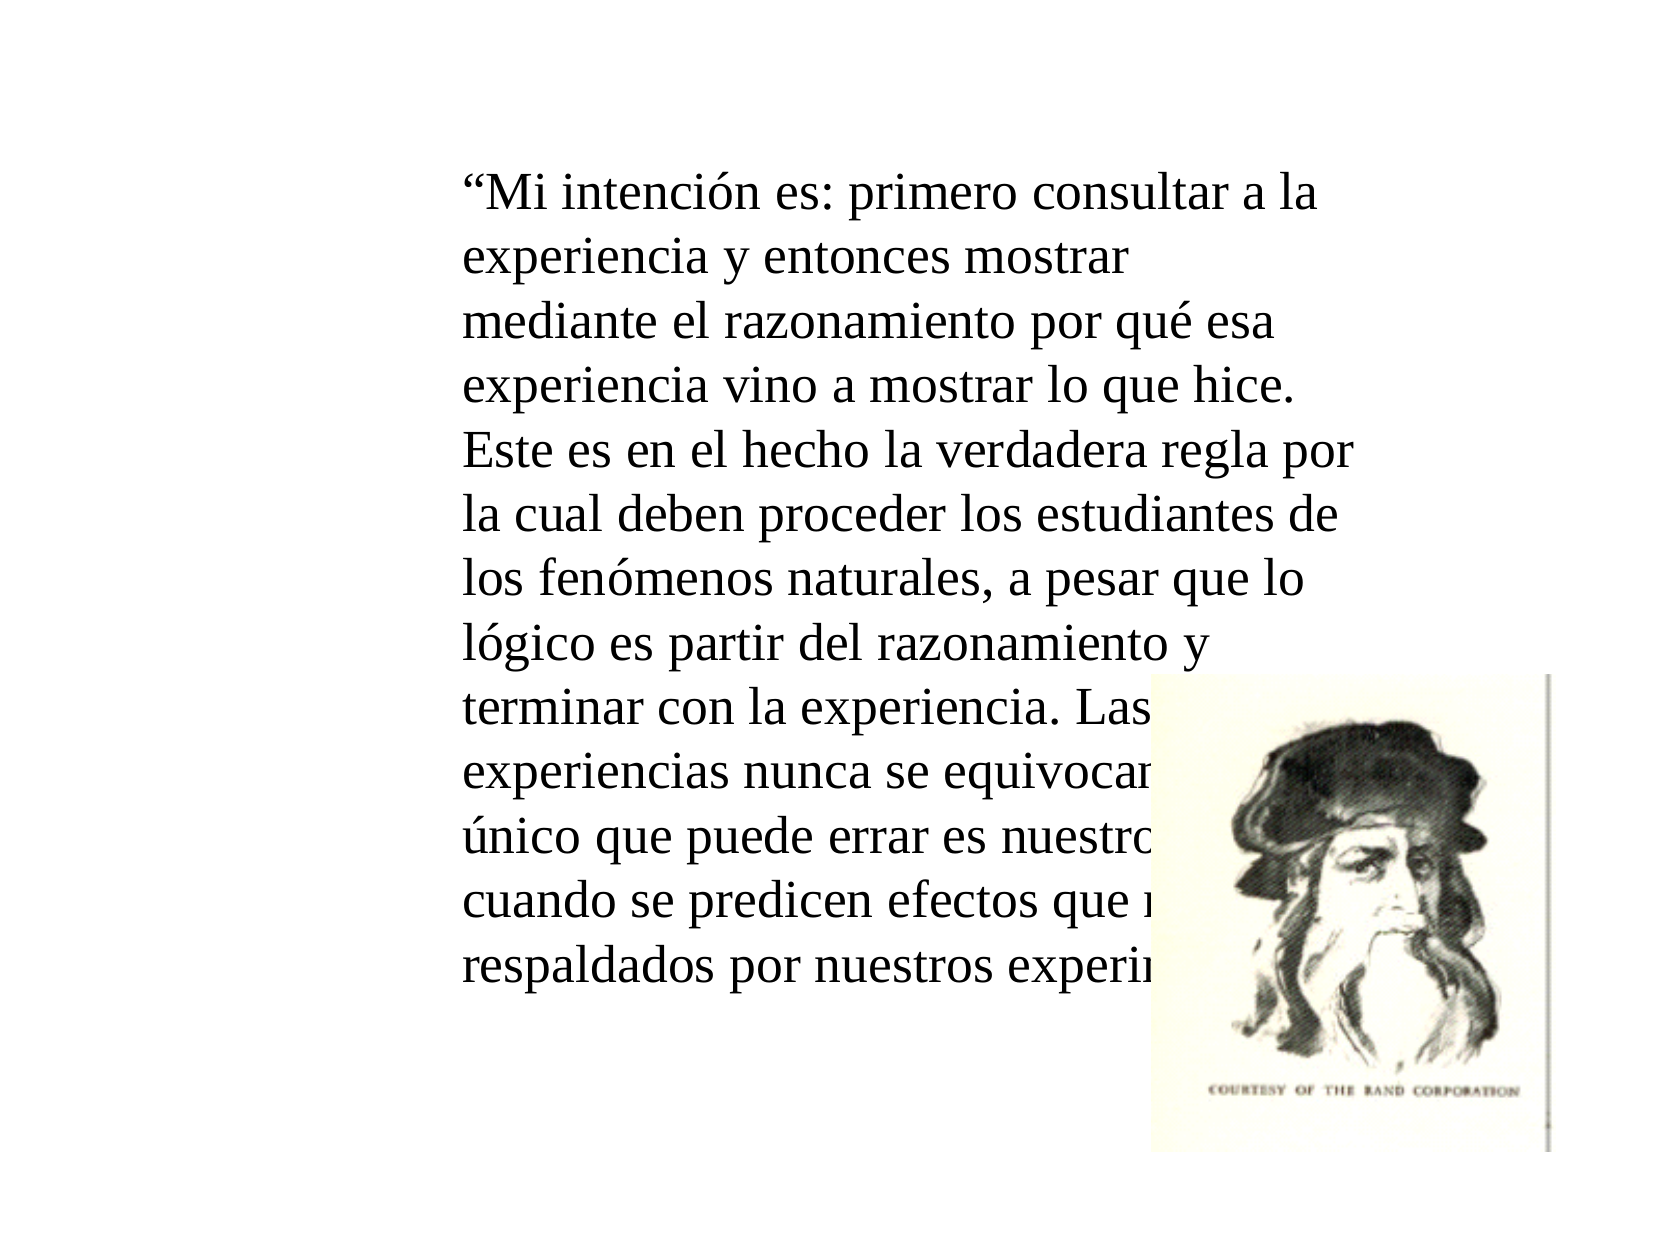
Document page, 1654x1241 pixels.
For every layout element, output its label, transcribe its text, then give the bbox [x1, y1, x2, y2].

picture [1151, 674, 1556, 1152]
list “Mi intención es: primero consultar a la experiencia y entonces mostrar mediante el razonamiento por qué esa experiencia vino a mostrar lo que hice. Este es en el hecho la verdadera regla por la cual deben proceder los estudiantes de los fenómenos naturales, a pesar que lo lógico es partir del razonamiento y terminar con la experiencia. Las experiencias nunca se equivocan; lo único que puede errar es nuestro juicio, cuando se predicen efectos que no son respaldados por nuestros experimentos” [0, 147, 1382, 929]
